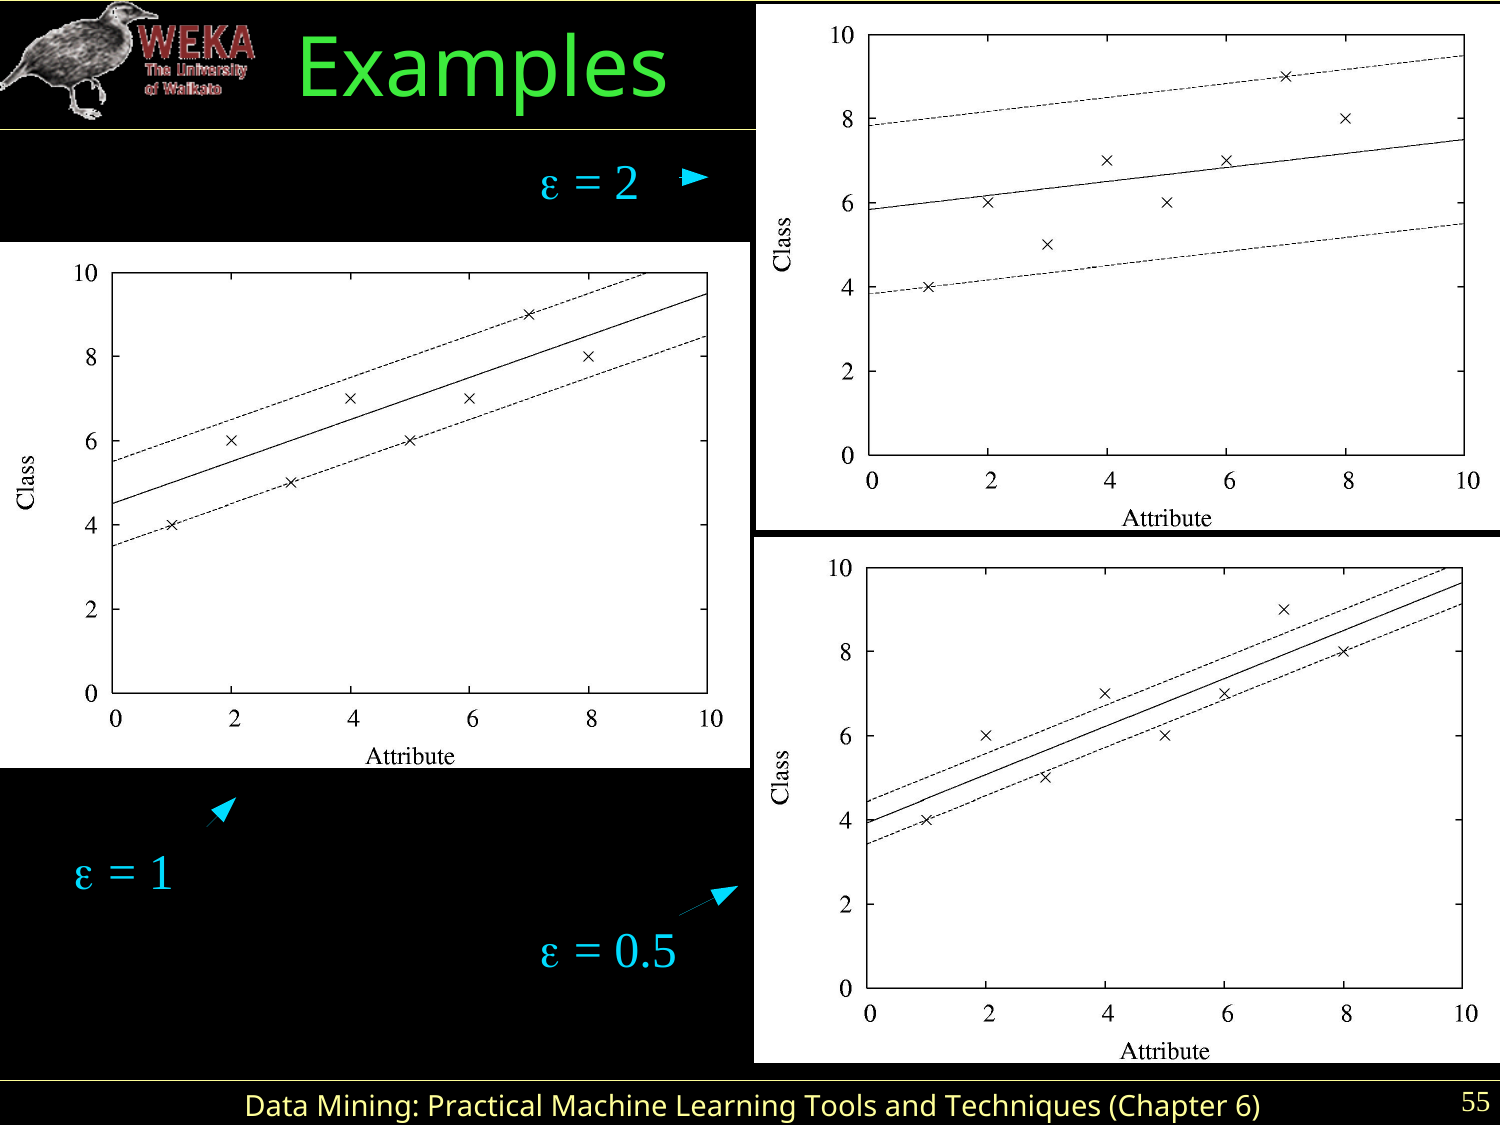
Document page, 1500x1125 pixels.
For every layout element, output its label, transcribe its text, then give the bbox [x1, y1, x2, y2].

text_box e = 2 [524, 147, 665, 229]
picture [756, 4, 1500, 530]
picture [754, 537, 1500, 1063]
picture [0, 242, 750, 768]
text_box e = 0.5 [524, 915, 707, 996]
text_box e = 1 [59, 837, 199, 918]
picture [0, 1, 266, 129]
title Examples [295, 0, 1486, 159]
